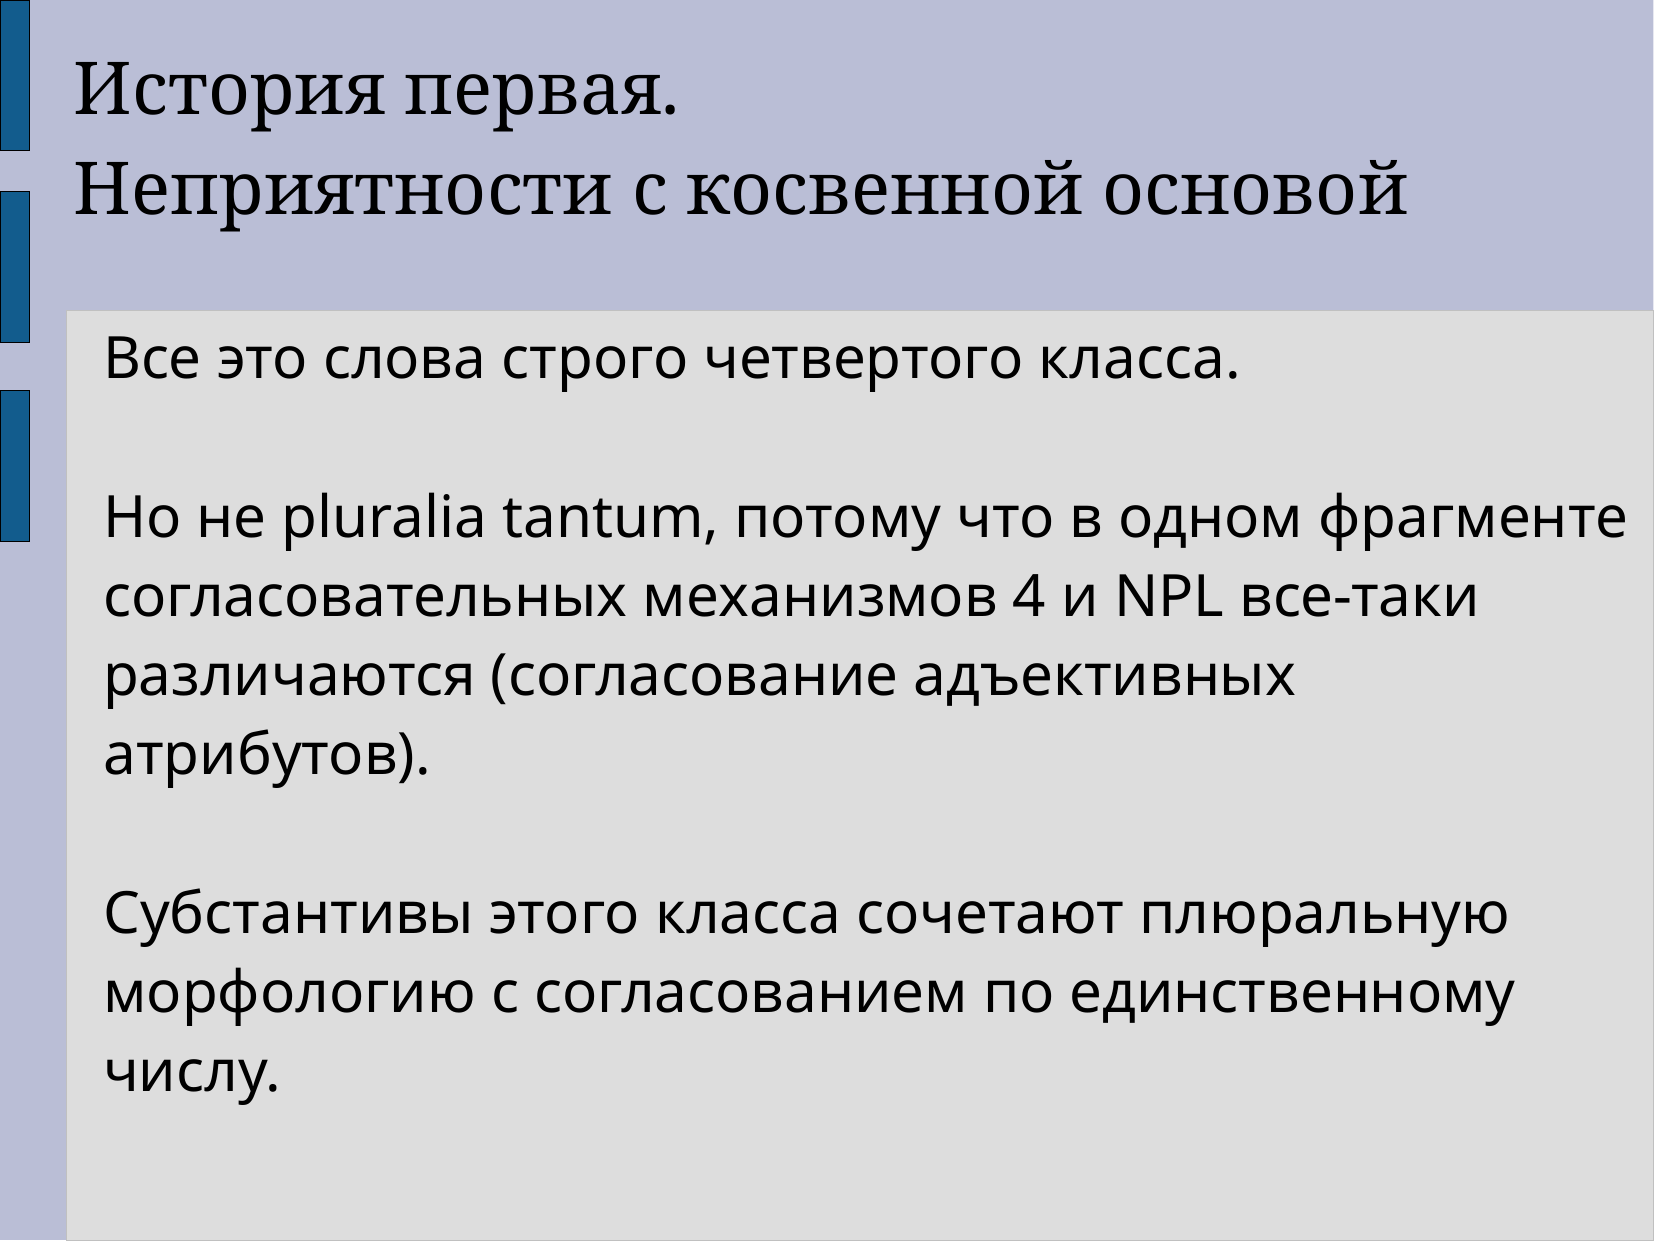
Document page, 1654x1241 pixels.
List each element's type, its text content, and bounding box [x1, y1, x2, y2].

text_box Все это слова строго четвертого класса. Но не pluralia tantum, потому что в одном фрагменте согласовательных механизмов 4 и NPL все-таки различаются (согласование адъективных атрибутов). Субстантивы этого класса сочетают плюральную морфологию с согласованием по единственному числу. [88, 308, 1654, 1086]
text_box История первая. Неприятности с косвенной основой [58, 29, 1654, 242]
